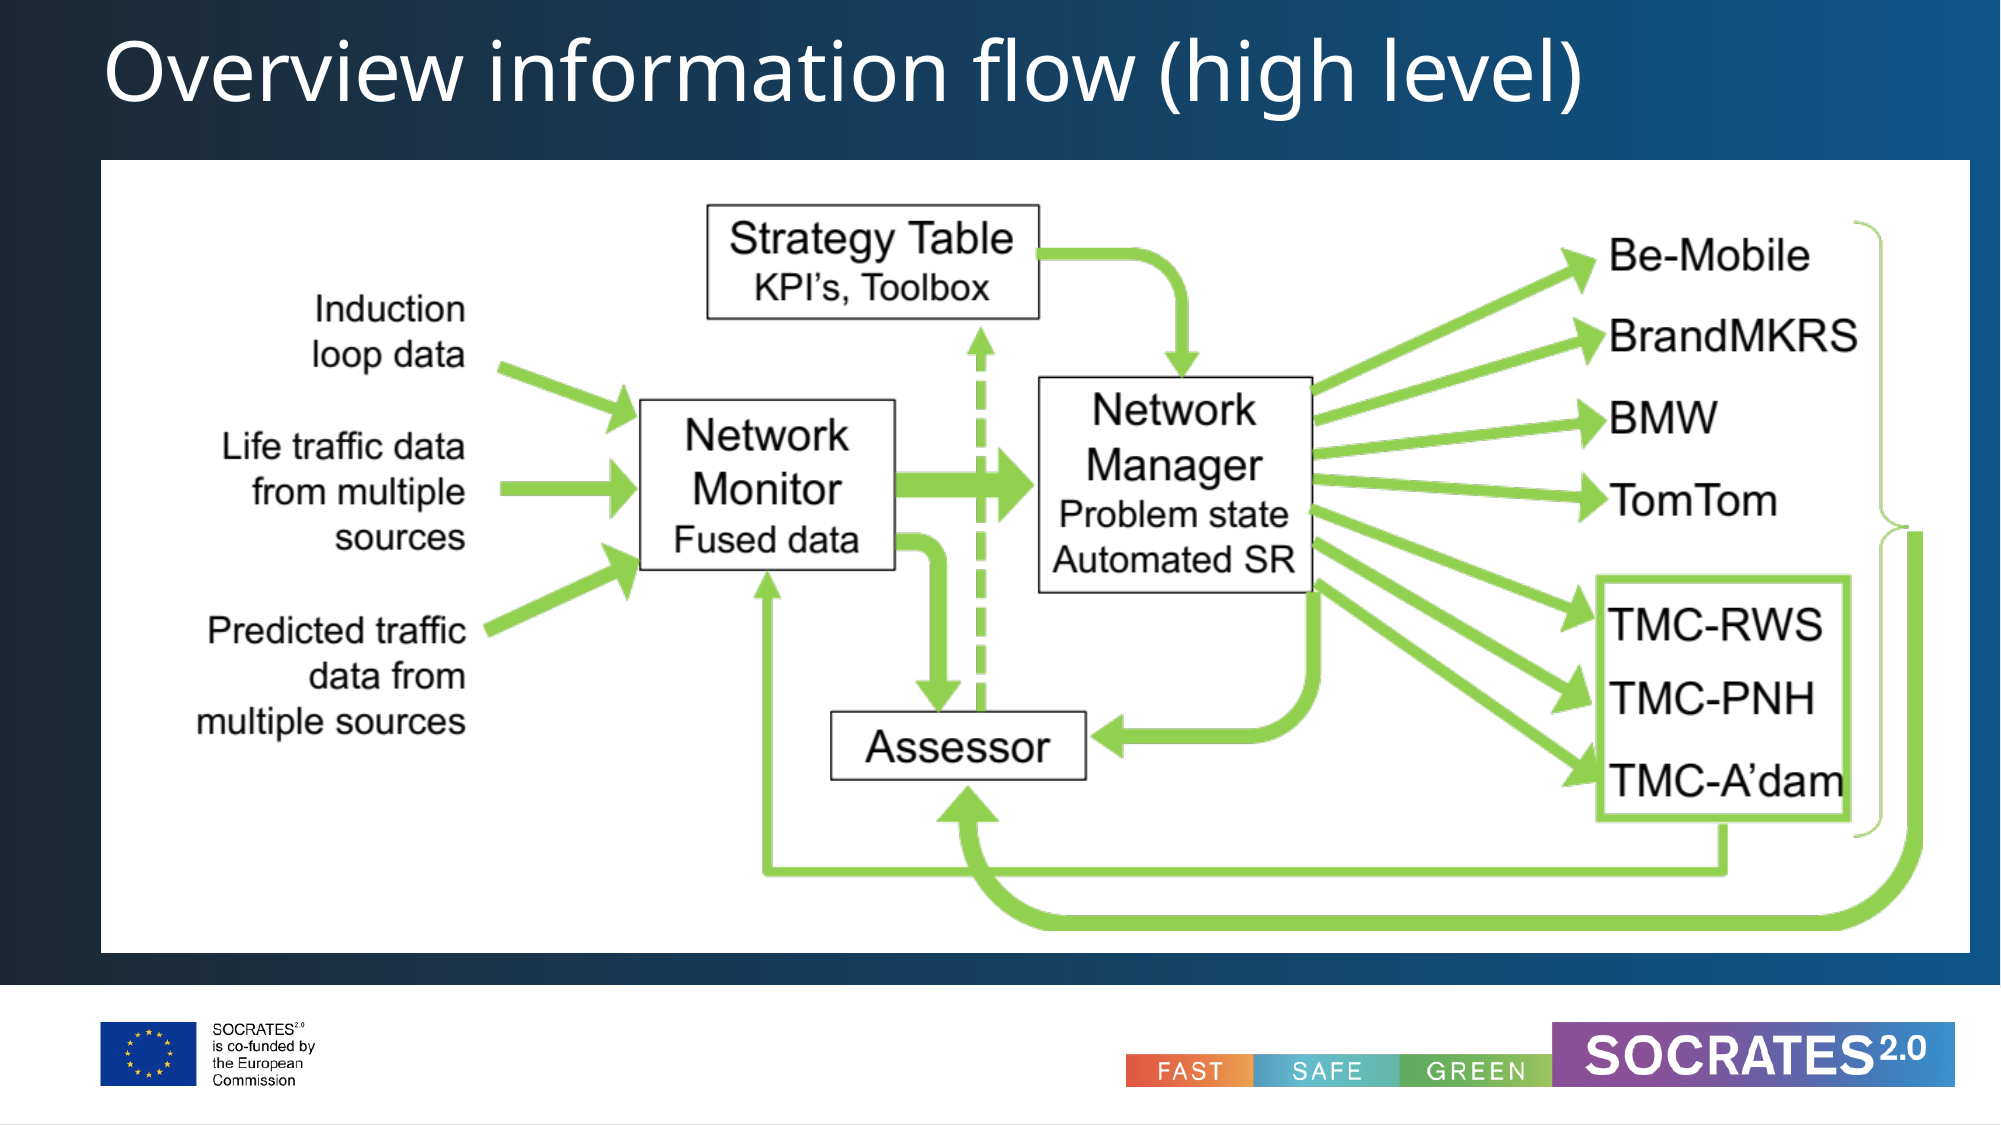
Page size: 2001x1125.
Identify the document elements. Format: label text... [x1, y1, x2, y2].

picture [0, 985, 2000, 1125]
text_box Overview information flow (high level) [102, 12, 1901, 200]
picture [173, 197, 1923, 931]
text_box [102, 161, 1969, 952]
